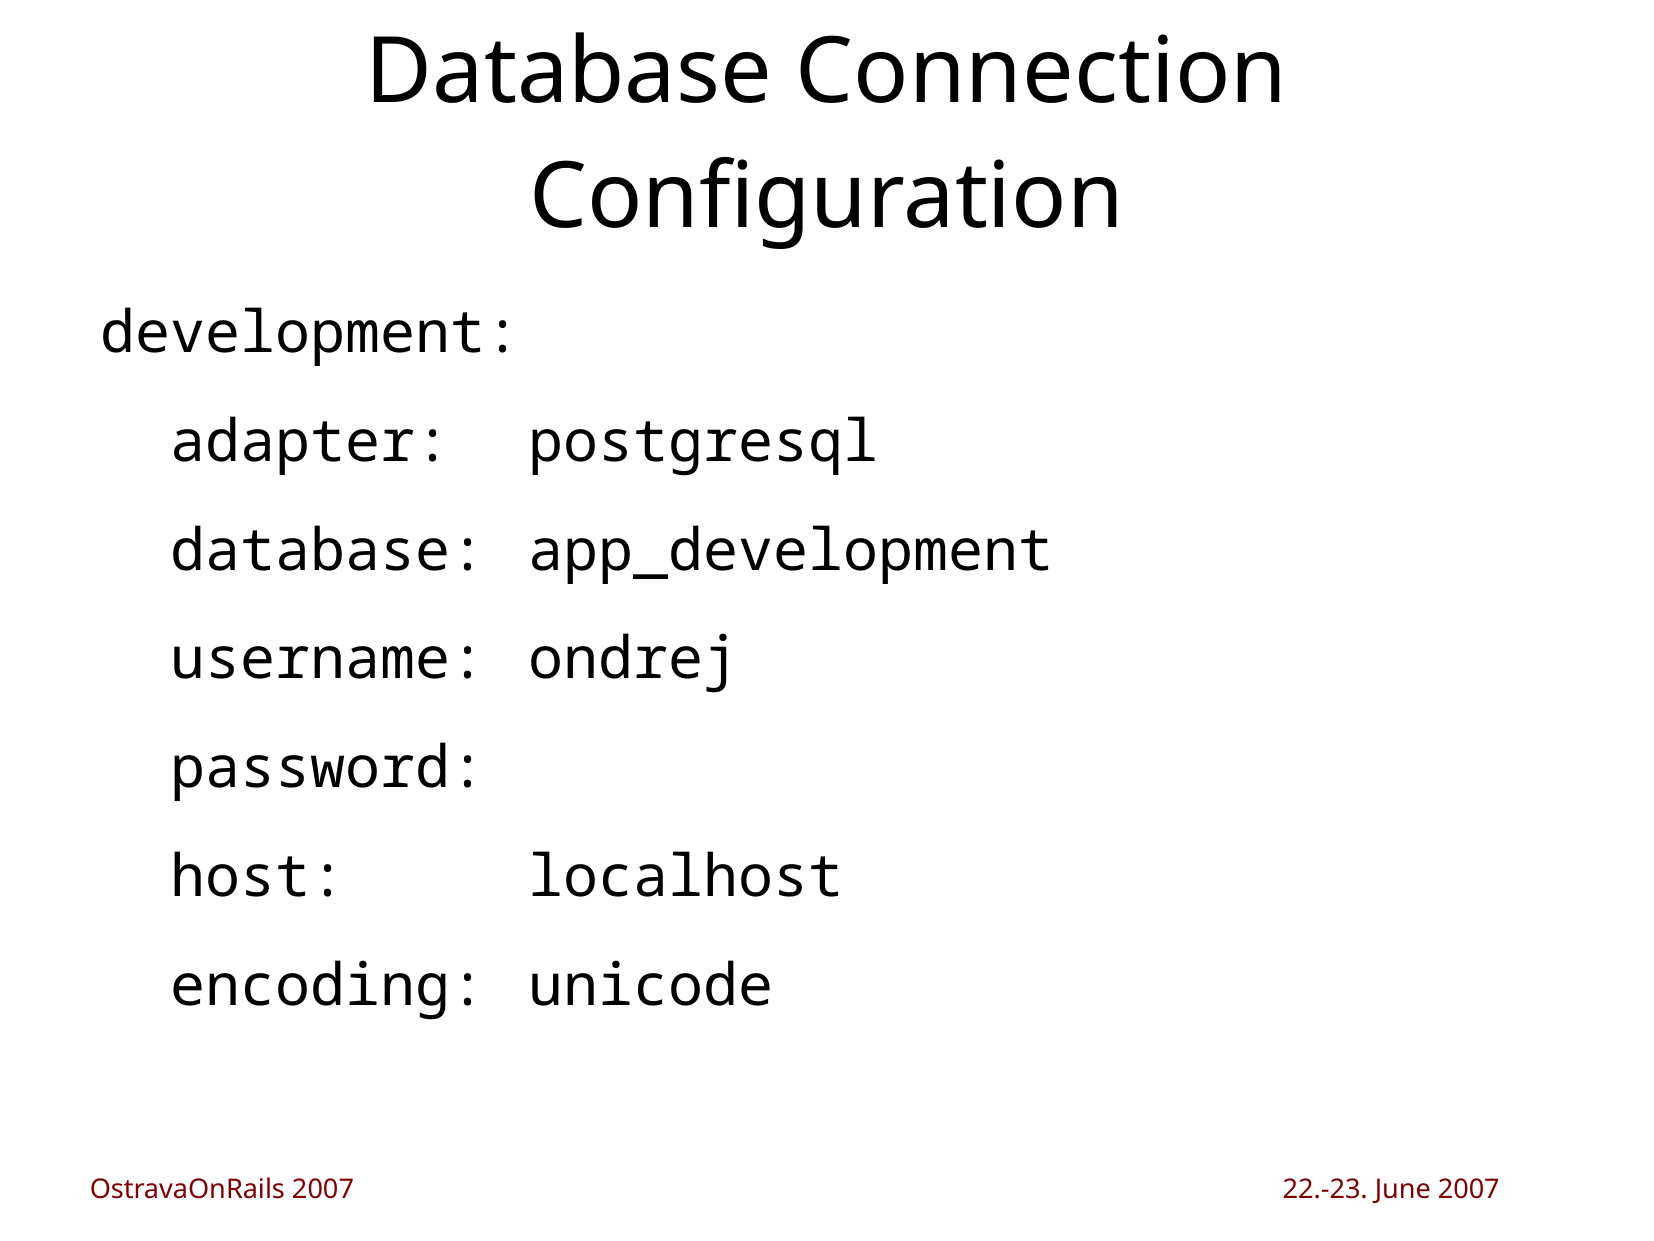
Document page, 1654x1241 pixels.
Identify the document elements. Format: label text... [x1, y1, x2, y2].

list development: adapter: postgresql database: app_development username: ondrej password: host: localhost encoding: unicode [82, 290, 1571, 1094]
title Database Connection Configuration [82, 33, 1571, 226]
